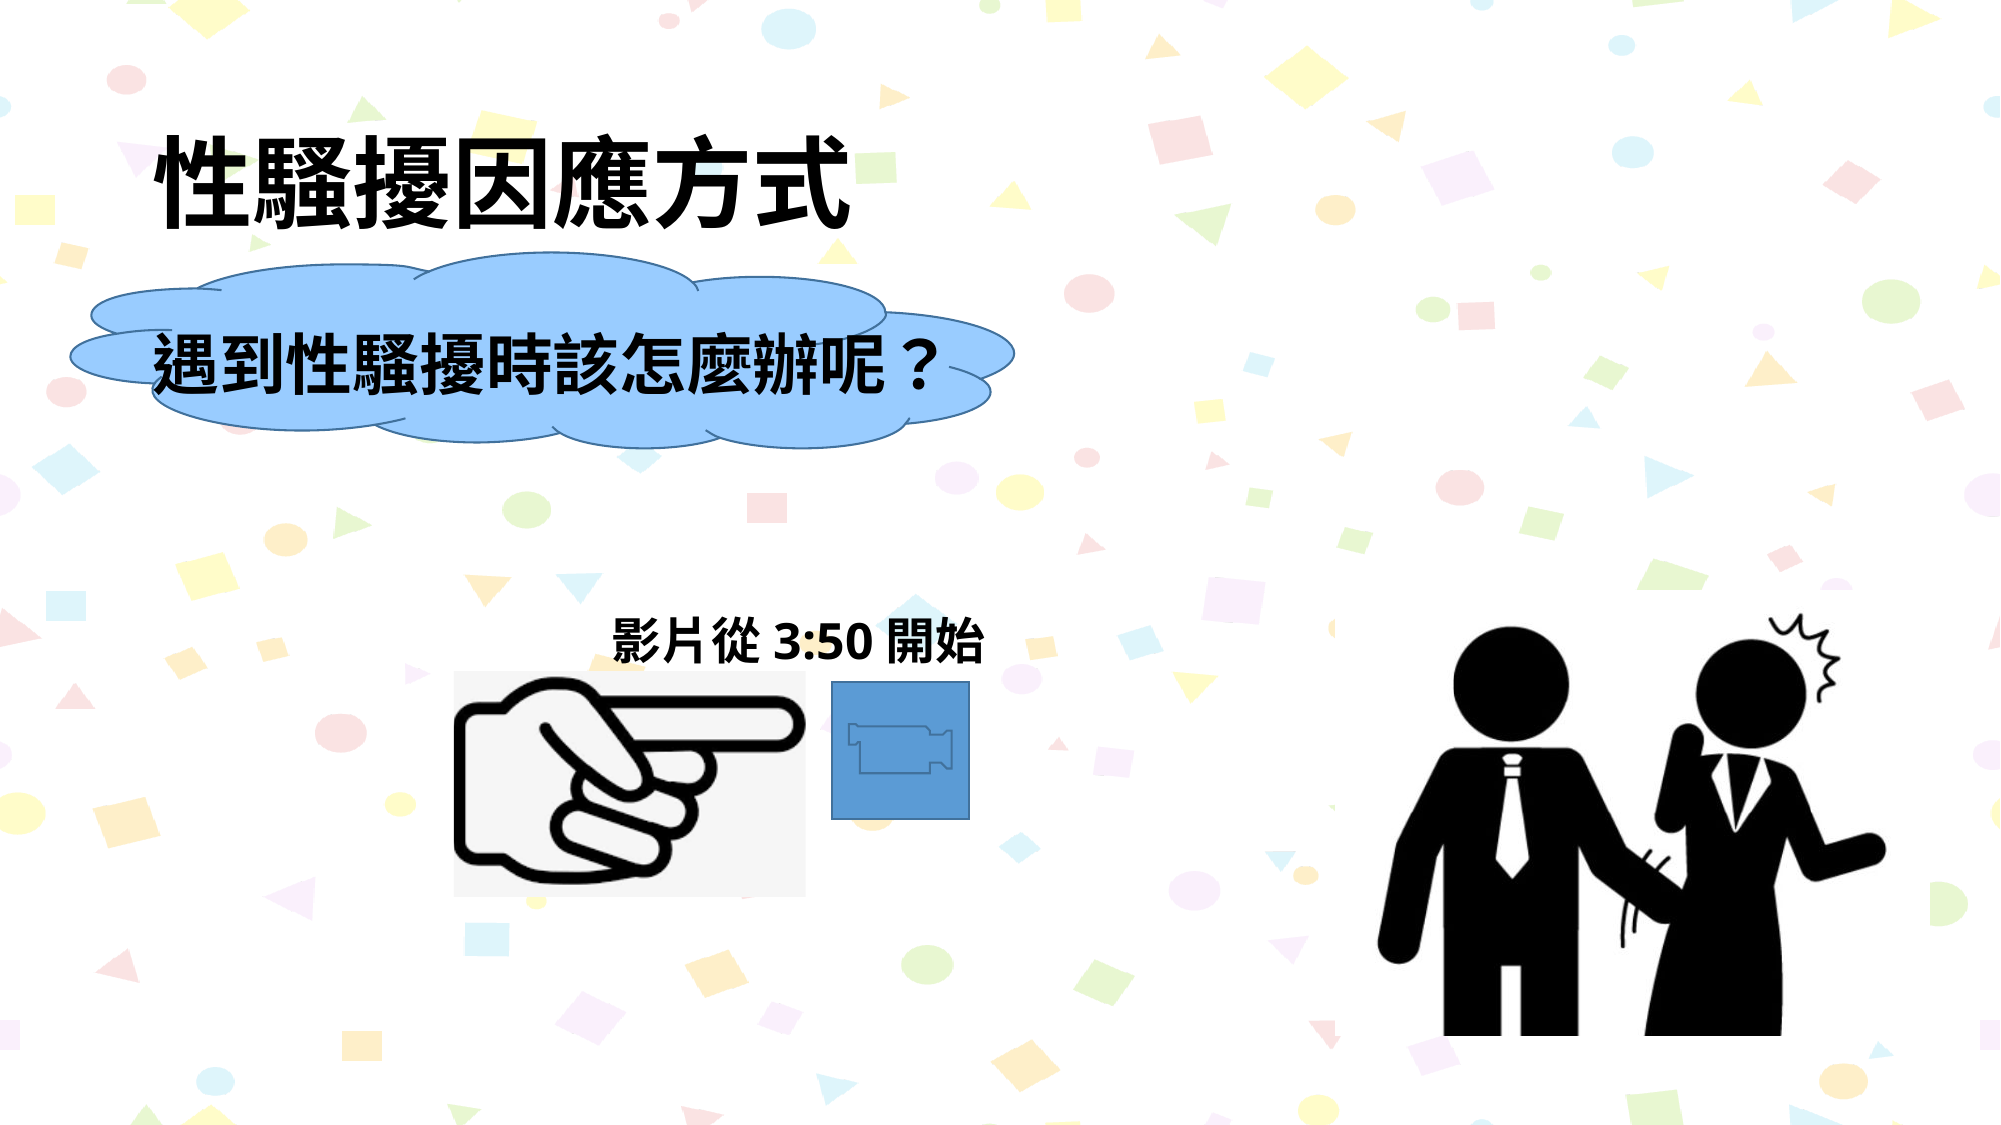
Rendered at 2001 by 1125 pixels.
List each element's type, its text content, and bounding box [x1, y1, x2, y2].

list 遇到性騷擾時該怎麼辦呢？ [137, 299, 1863, 1014]
text_box 影片從3:50開始 [596, 590, 1015, 672]
text_box [70, 278, 877, 383]
picture [1335, 590, 1930, 1036]
title 性騷擾因應方式 [137, 59, 1863, 278]
picture [453, 671, 806, 897]
text_box [831, 681, 970, 820]
